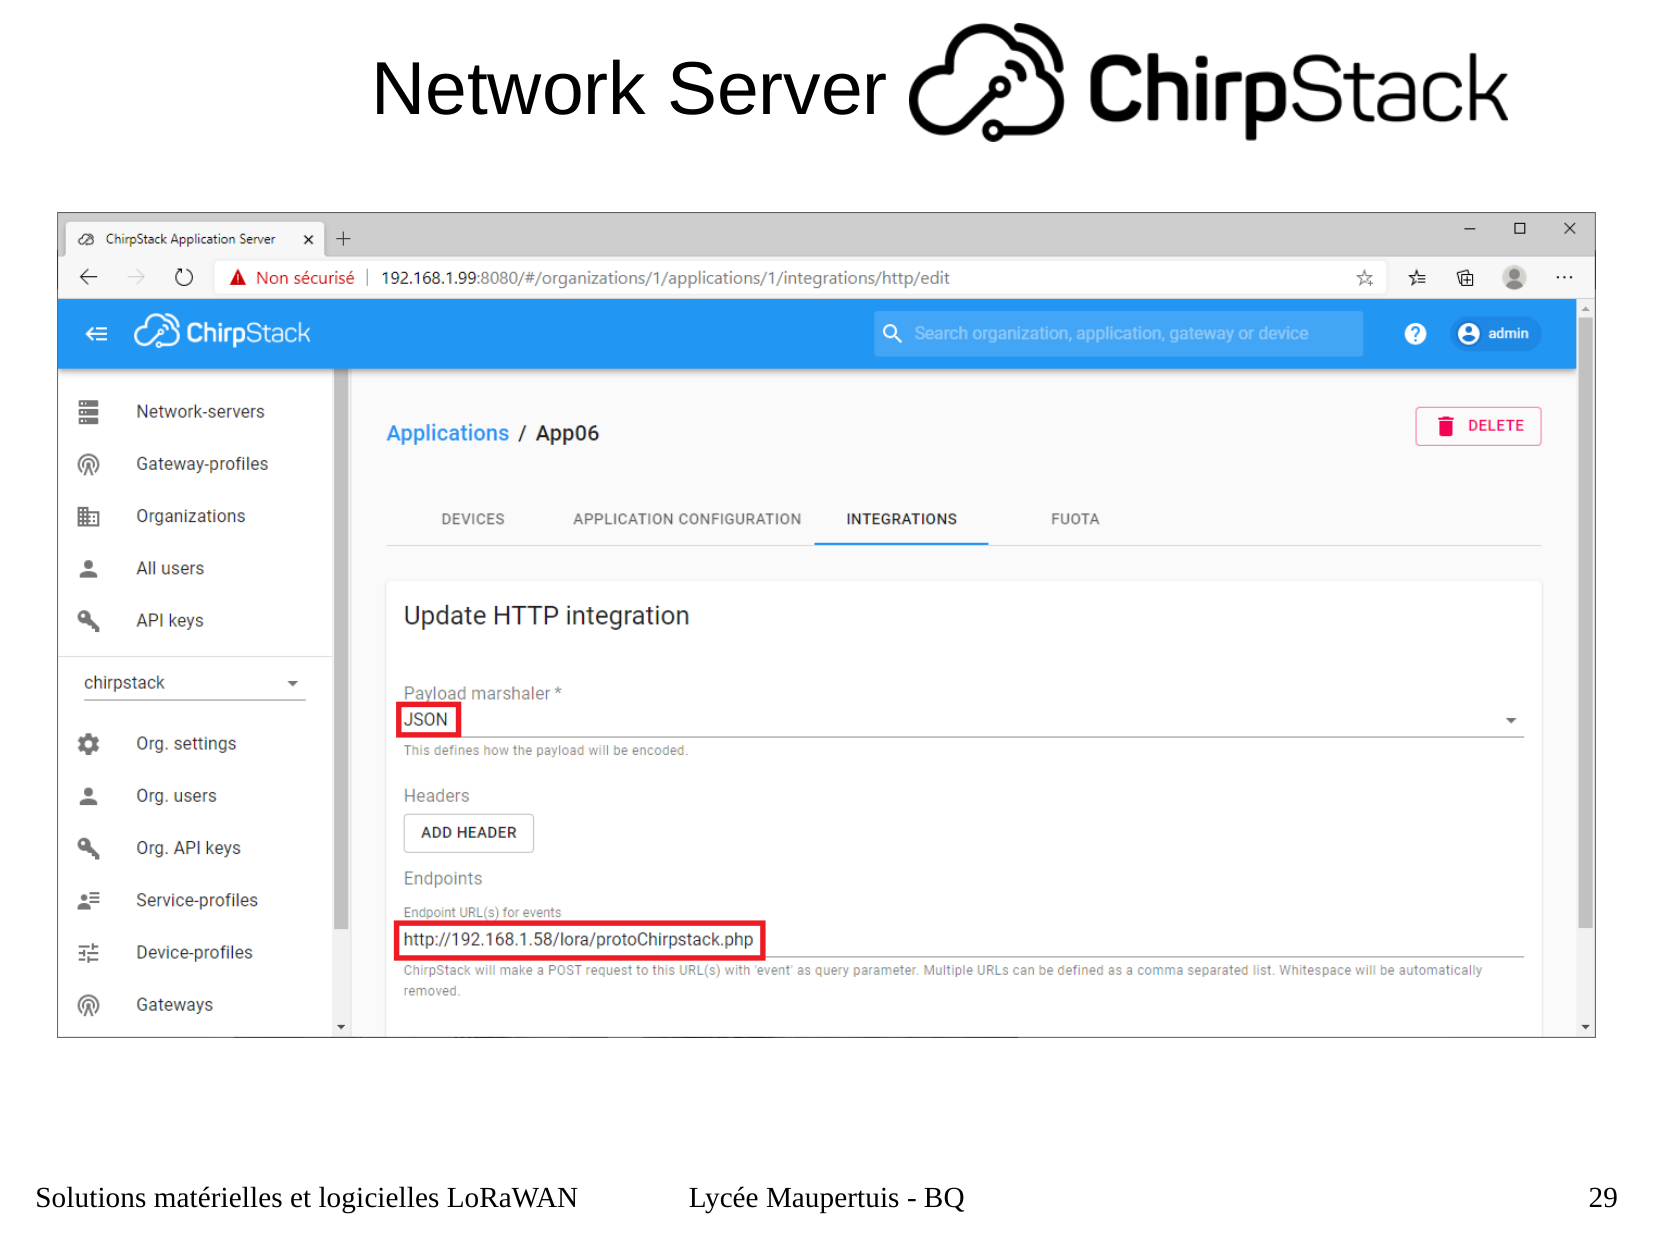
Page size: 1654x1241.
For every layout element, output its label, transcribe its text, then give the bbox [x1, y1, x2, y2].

title Network Server [35, 35, 1619, 142]
picture [909, 23, 1508, 35]
picture [57, 212, 1596, 1038]
